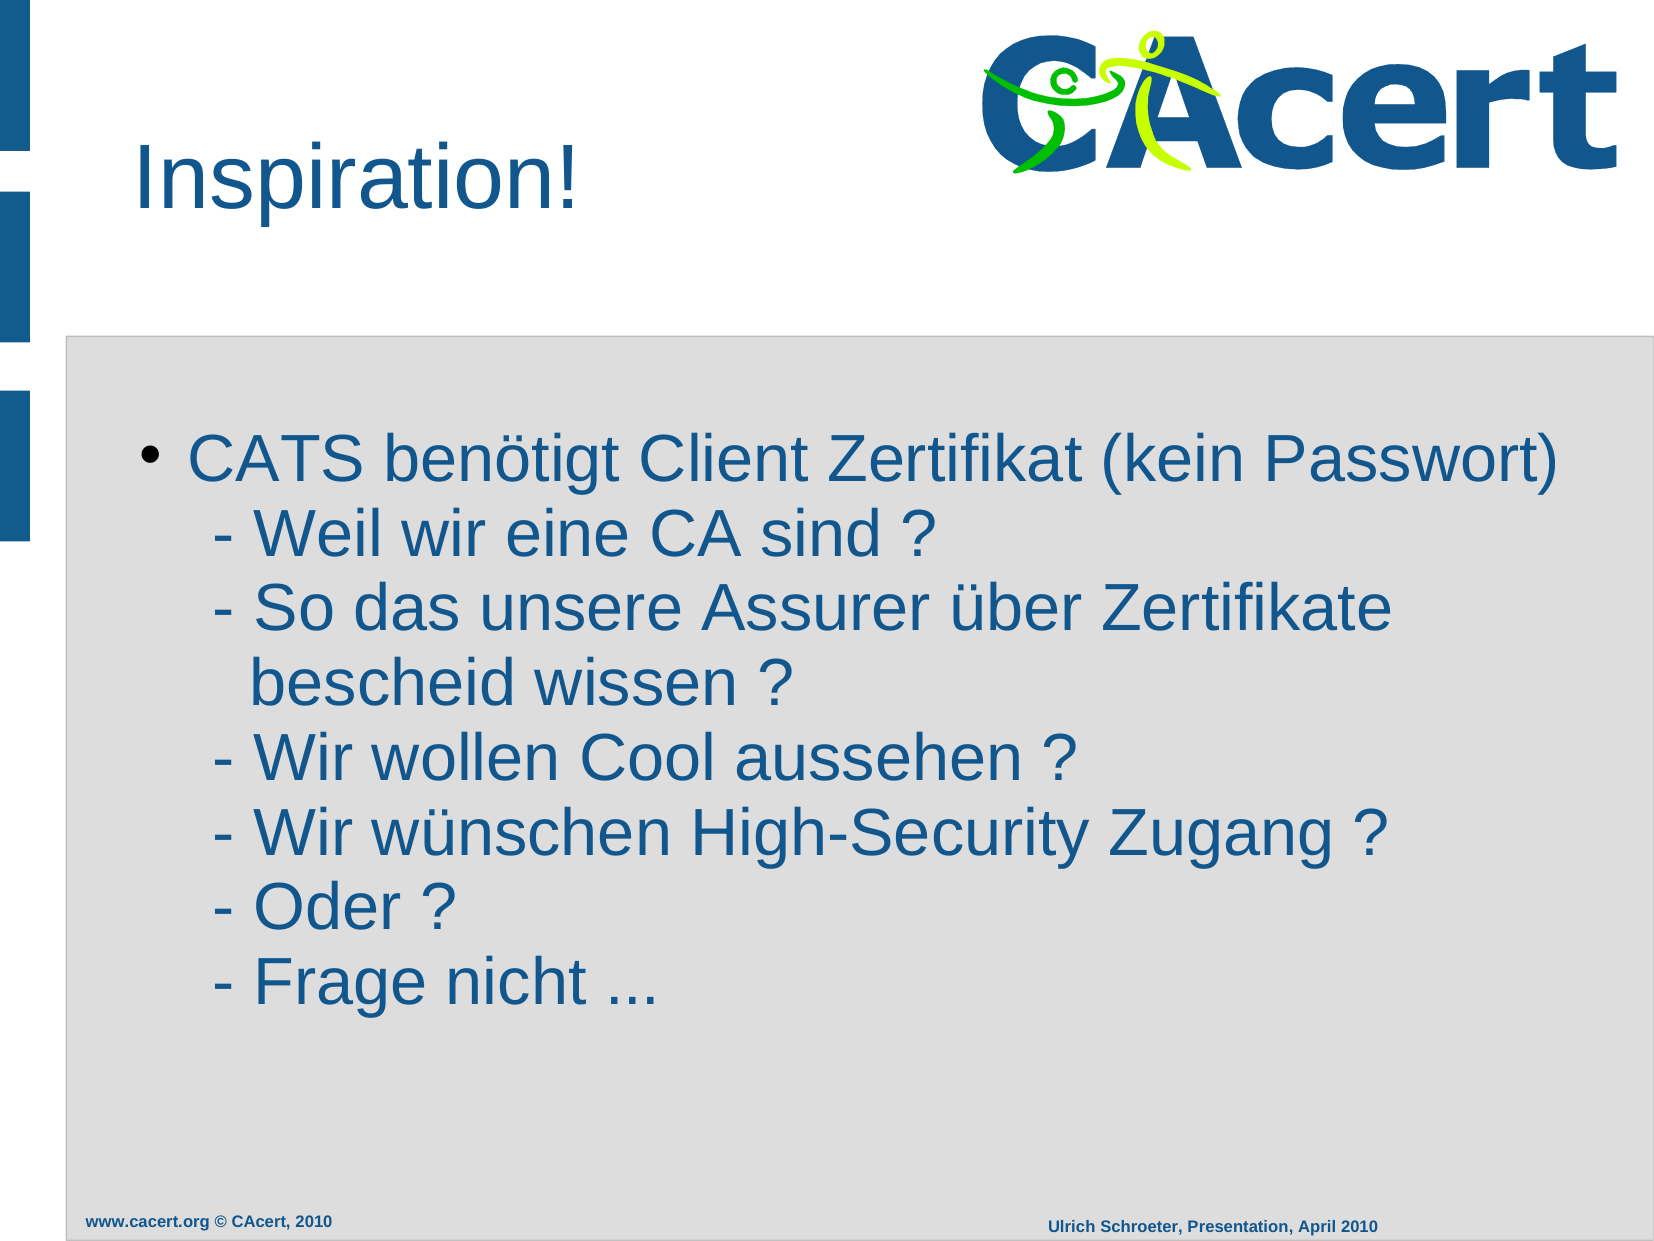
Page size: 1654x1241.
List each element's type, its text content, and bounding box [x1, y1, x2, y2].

text_box Inspiration! [118, 118, 597, 236]
text_box CATS benötigt Client Zertifikat (kein Passwort) - Weil wir eine CA sind ? - So das unsere Assurer über Zertifikate bescheid wissen ? - Wir wollen Cool aussehen ? - Wir wünschen High-Security Zugang ? - Oder ? - Frage nicht ... [124, 413, 1570, 1027]
